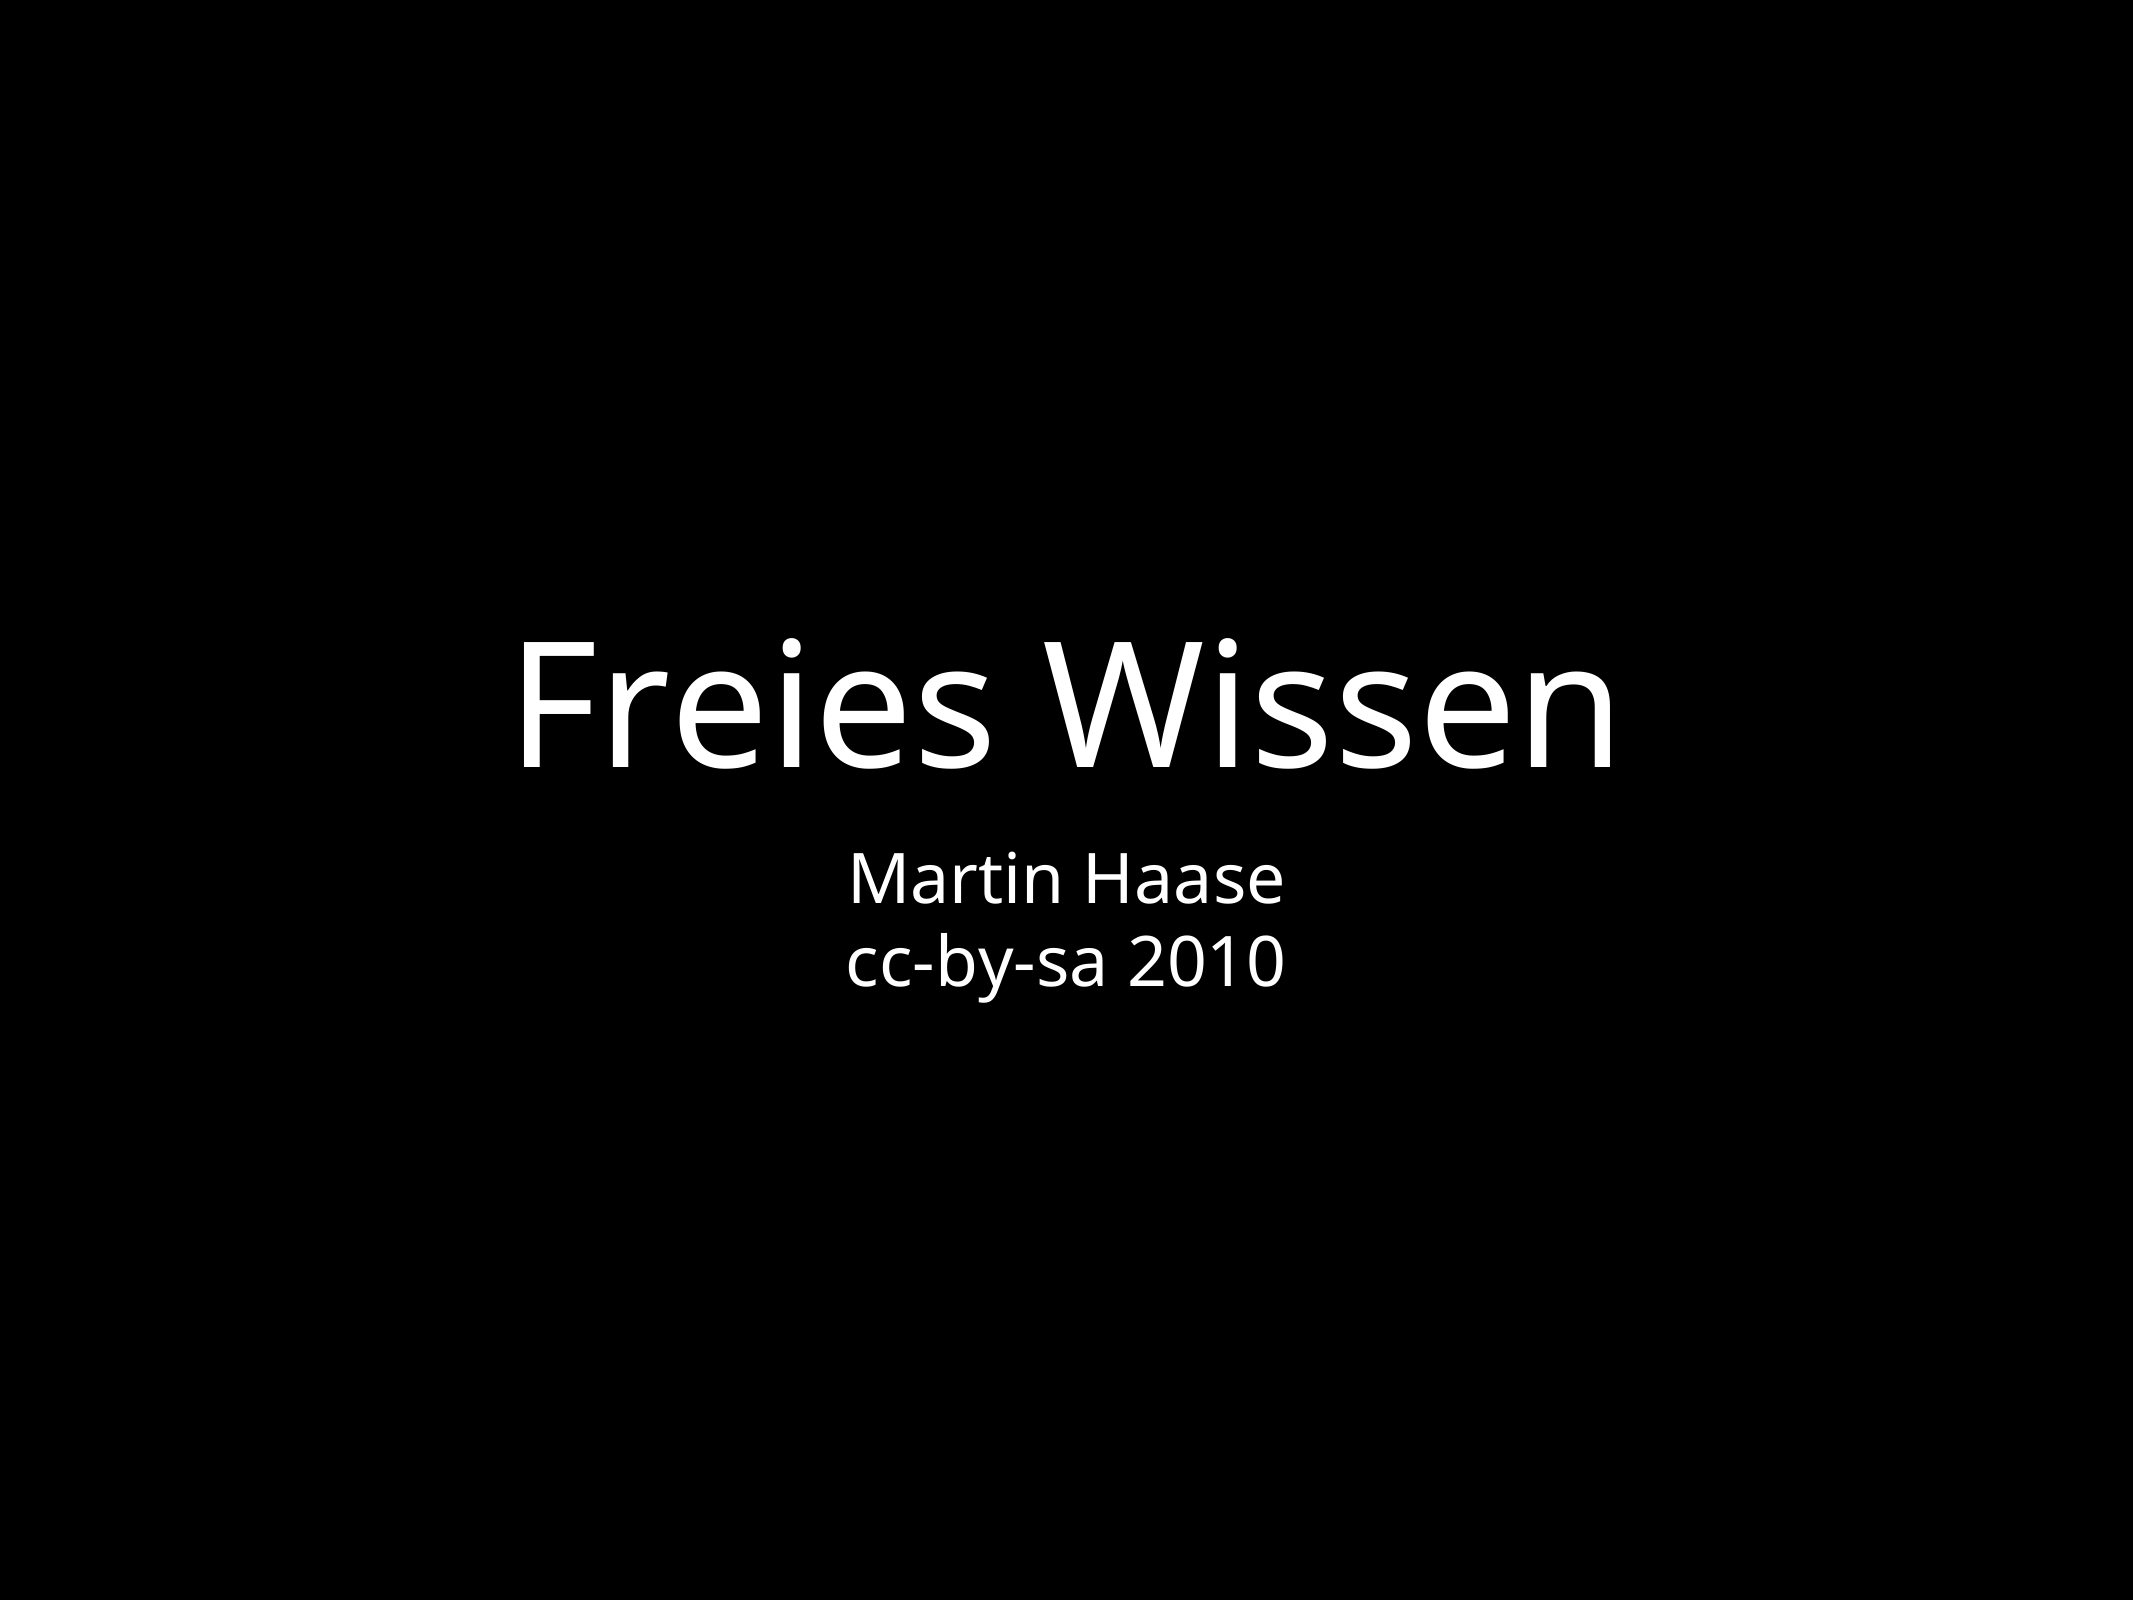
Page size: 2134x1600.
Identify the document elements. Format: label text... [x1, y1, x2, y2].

title Freies Wissen [208, 268, 1925, 811]
list Martin Haase cc-by-sa 2010 [208, 825, 1925, 1011]
